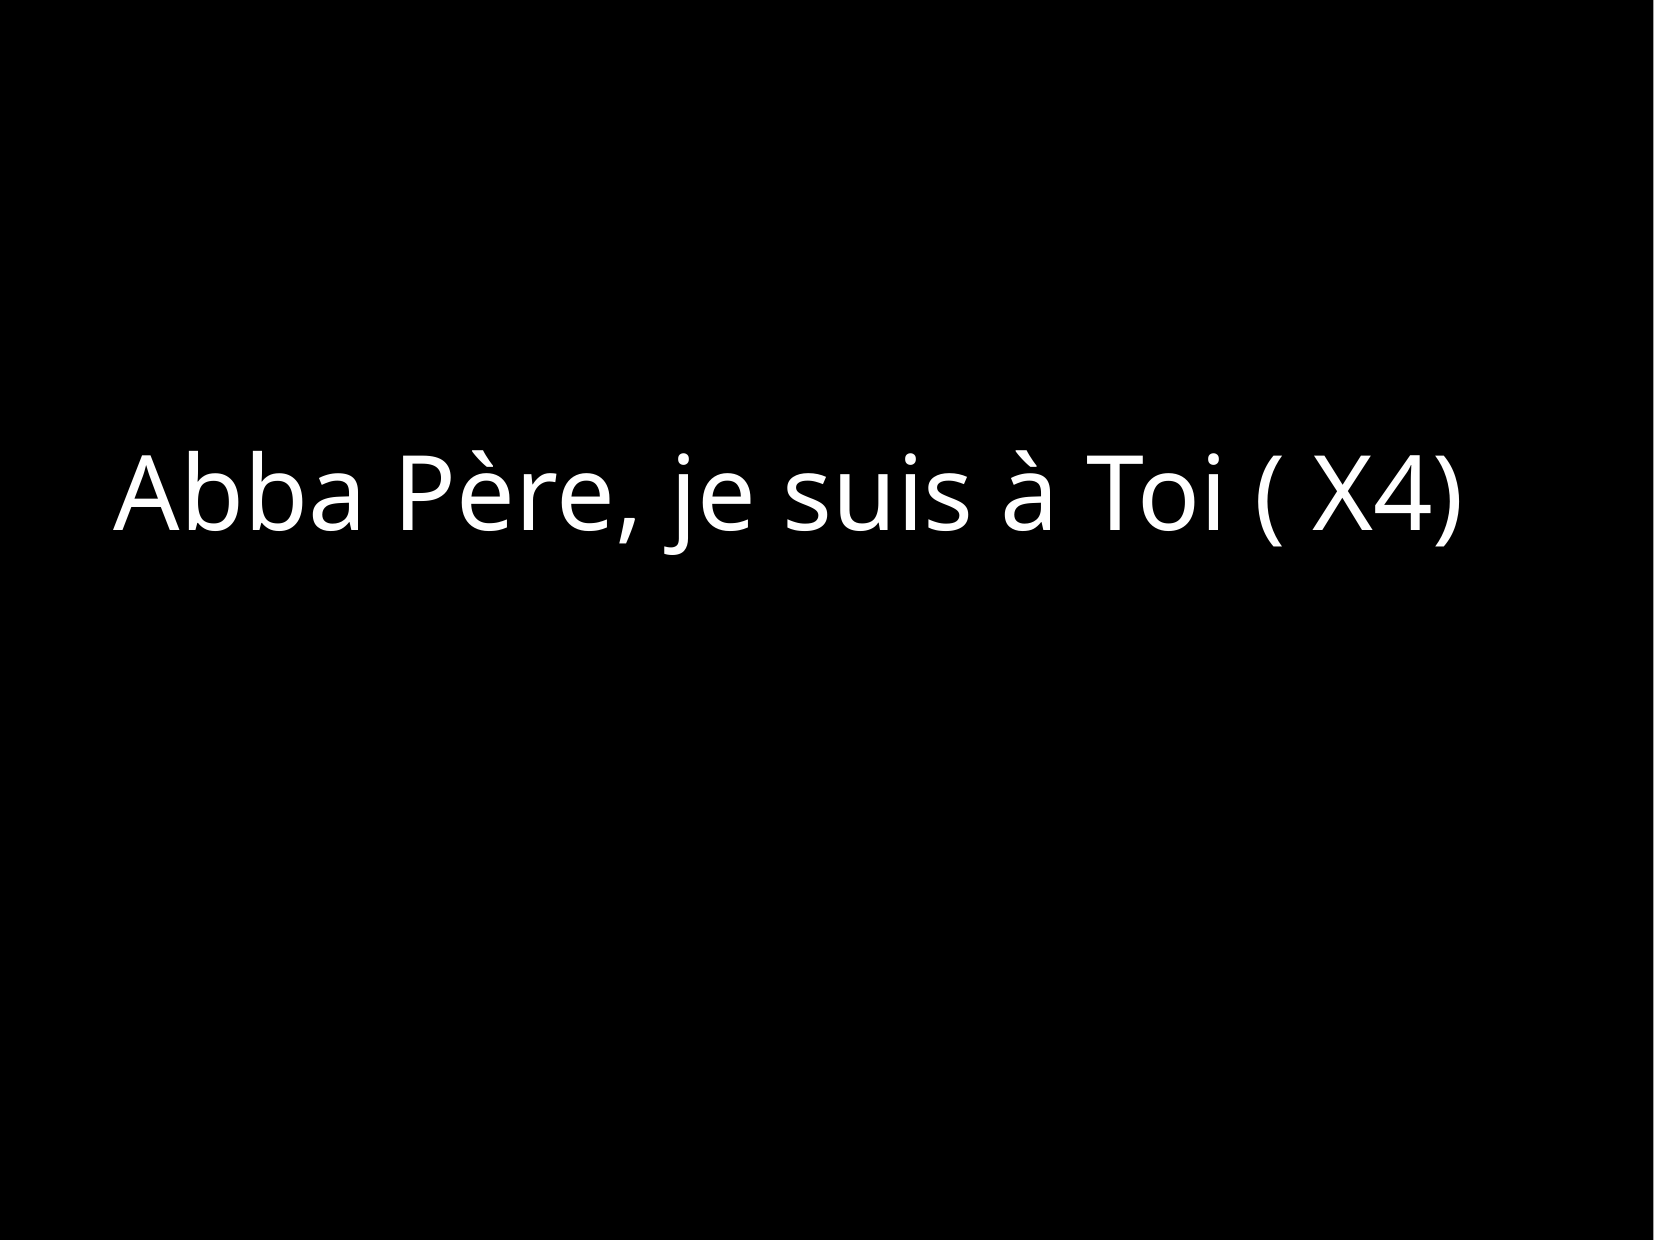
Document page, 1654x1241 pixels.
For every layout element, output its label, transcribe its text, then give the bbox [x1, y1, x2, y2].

text_box Abba Père, je suis à Toi ( X4) [99, 411, 1654, 1241]
